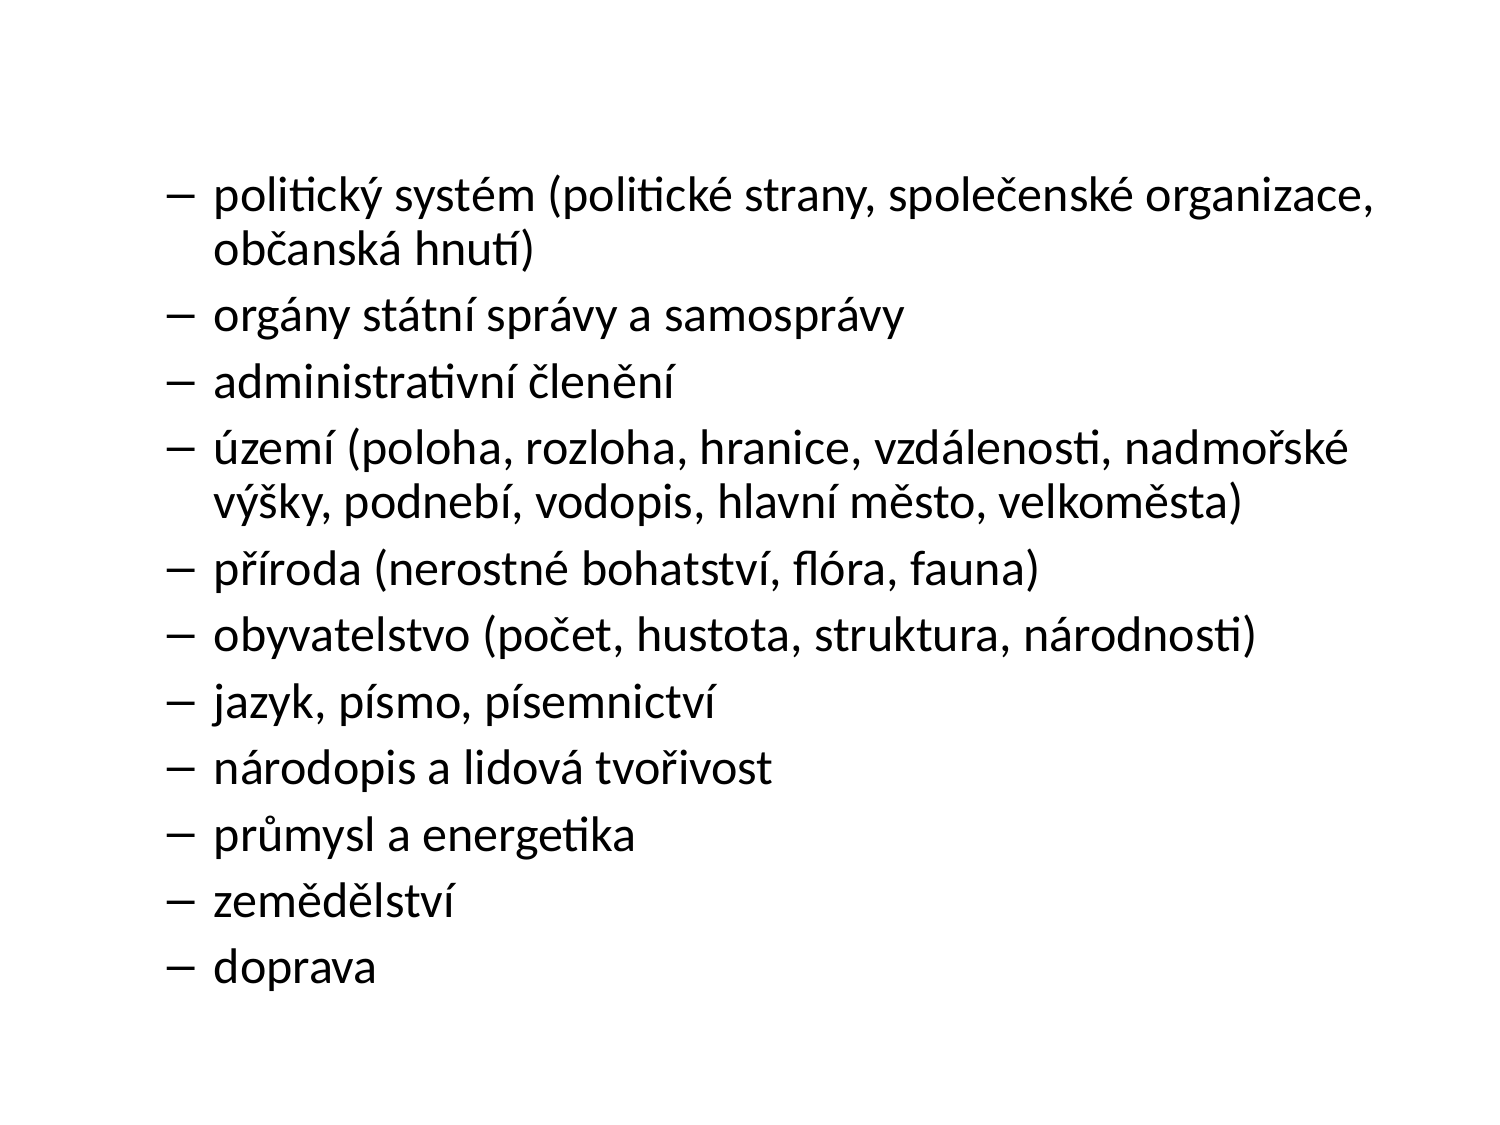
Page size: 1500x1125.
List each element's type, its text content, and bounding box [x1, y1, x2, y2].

list politický systém (politické strany, společenské organizace, občanská hnutí) orgány státní správy a samosprávy administrativní členění území (poloha, rozloha, hranice, vzdálenosti, nadmořské výšky, podnebí, vodopis, hlavní město, velkoměsta) příroda (nerostné bohatství, flóra, fauna) obyvatelstvo (počet, hustota, struktura, národnosti) jazyk, písmo, písemnictví národopis a lidová tvořivost průmysl a energetika zemědělství doprava [76, 160, 1427, 1071]
